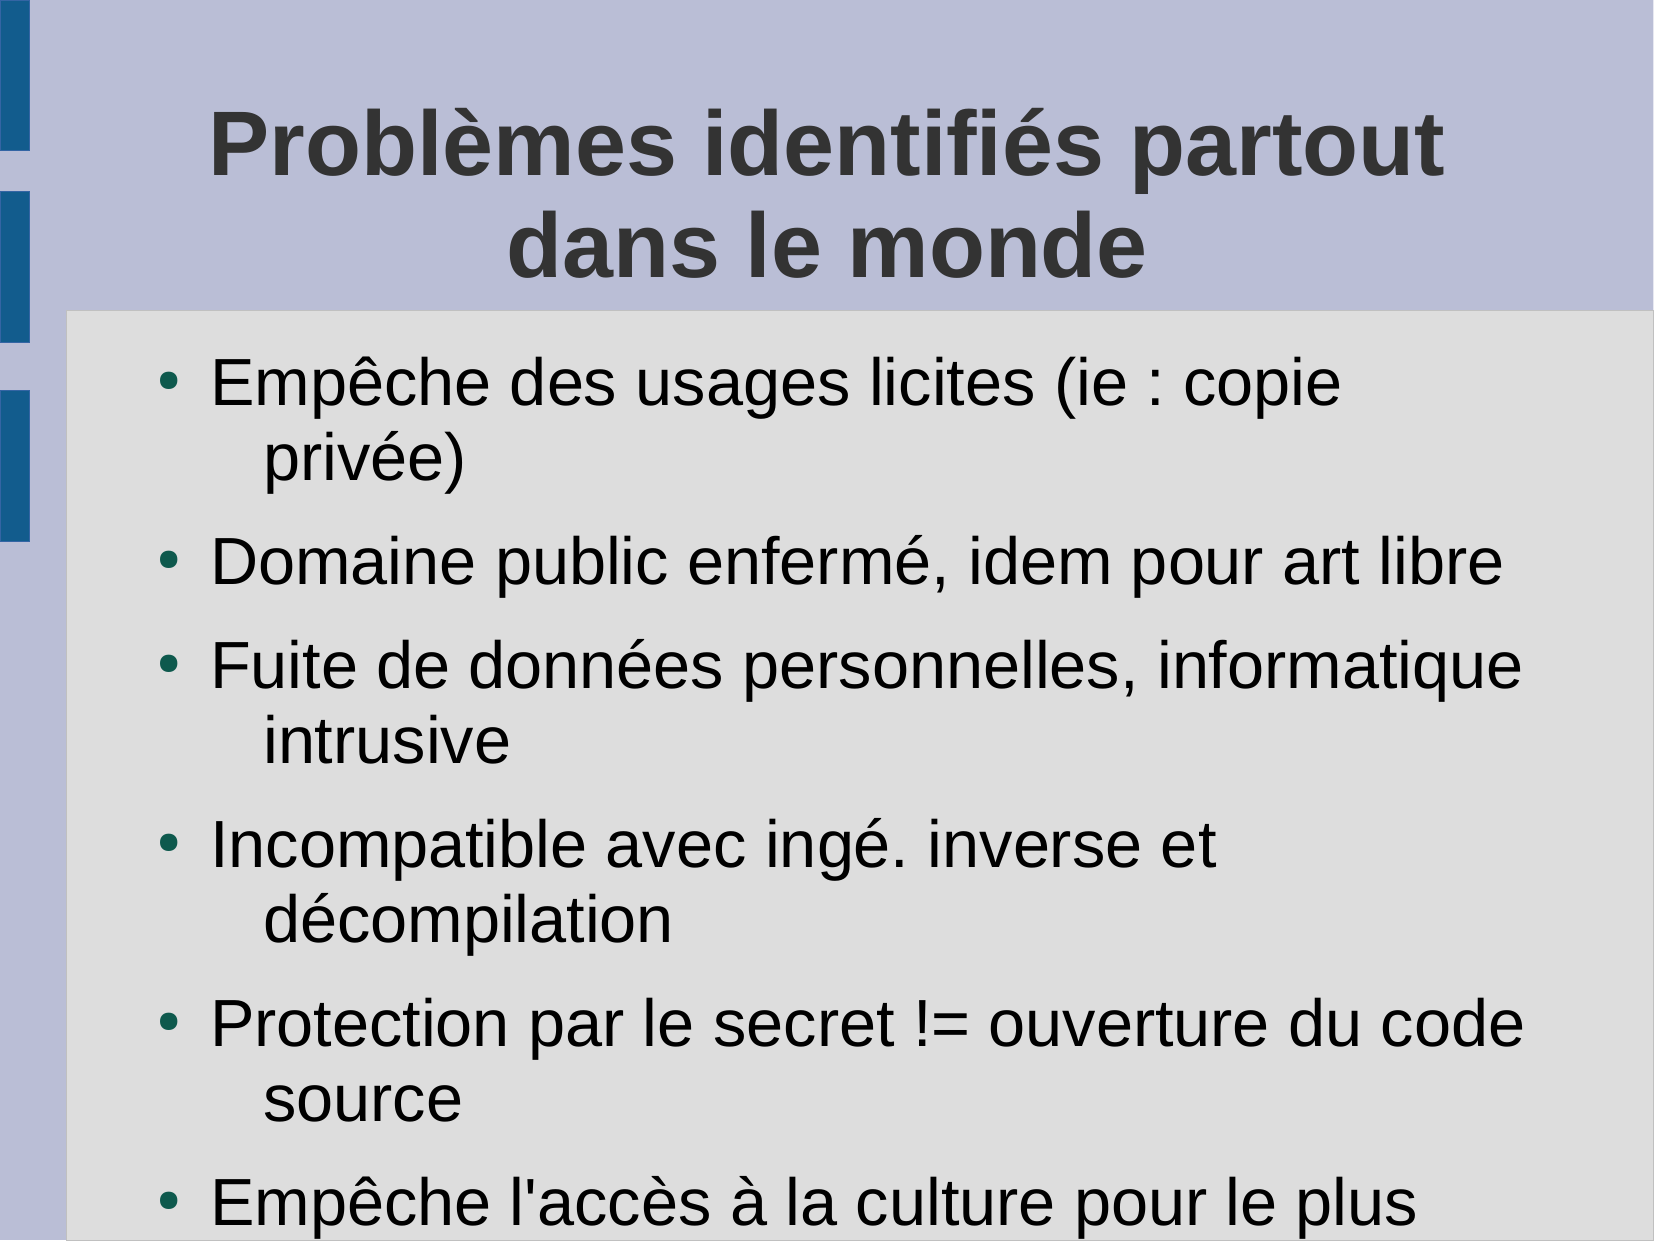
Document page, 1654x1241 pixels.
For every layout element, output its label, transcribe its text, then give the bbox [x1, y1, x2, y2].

list Empêche des usages licites (ie : copie privée) Domaine public enfermé, idem pour art libre Fuite de données personnelles, informatique intrusive Incompatible avec ingé. inverse et décompilation Protection par le secret != ouverture du code source Empêche l'accès à la culture pour le plus grand nombre (bibliothèques, handicapés) Menace pour la sécurité informatique (et nationale) [121, 344, 1534, 1189]
title Problèmes identifiés partout dans le monde [121, 76, 1534, 313]
